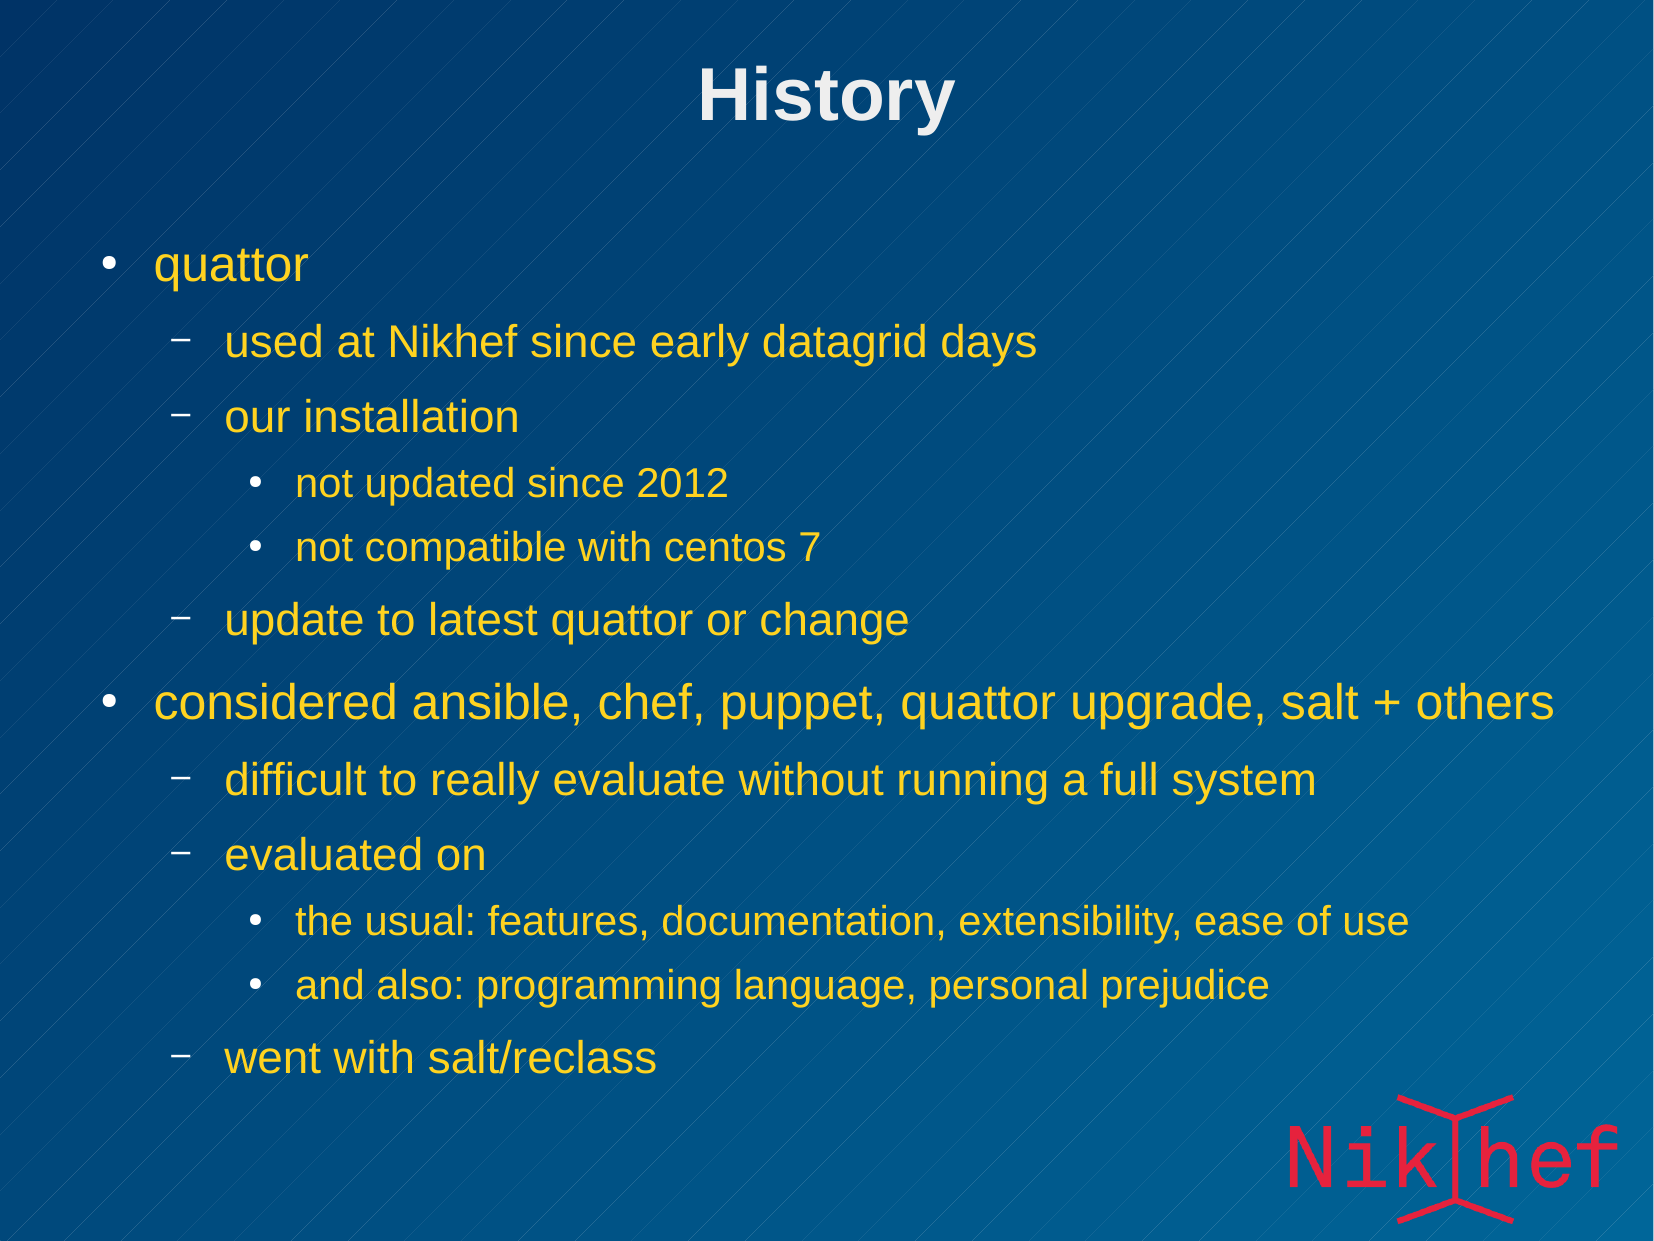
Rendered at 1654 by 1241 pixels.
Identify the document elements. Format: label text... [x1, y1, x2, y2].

picture [1578, 1125, 1617, 1187]
list quattor used at Nikhef since early datagrid days our installation not updated since 2012 not compatible with centos 7 update to latest quattor or change considered ansible, chef, puppet, quattor upgrade, salt + others difficult to really evaluate without running a full system evaluated on the usual: features, documentation, extensibility, ease of use and also: programming language, personal prejudice went with salt/reclass [82, 236, 1571, 1087]
picture [1532, 1142, 1570, 1187]
picture [1275, 1088, 1513, 1229]
title History [82, 0, 1571, 189]
picture [1482, 1127, 1517, 1187]
